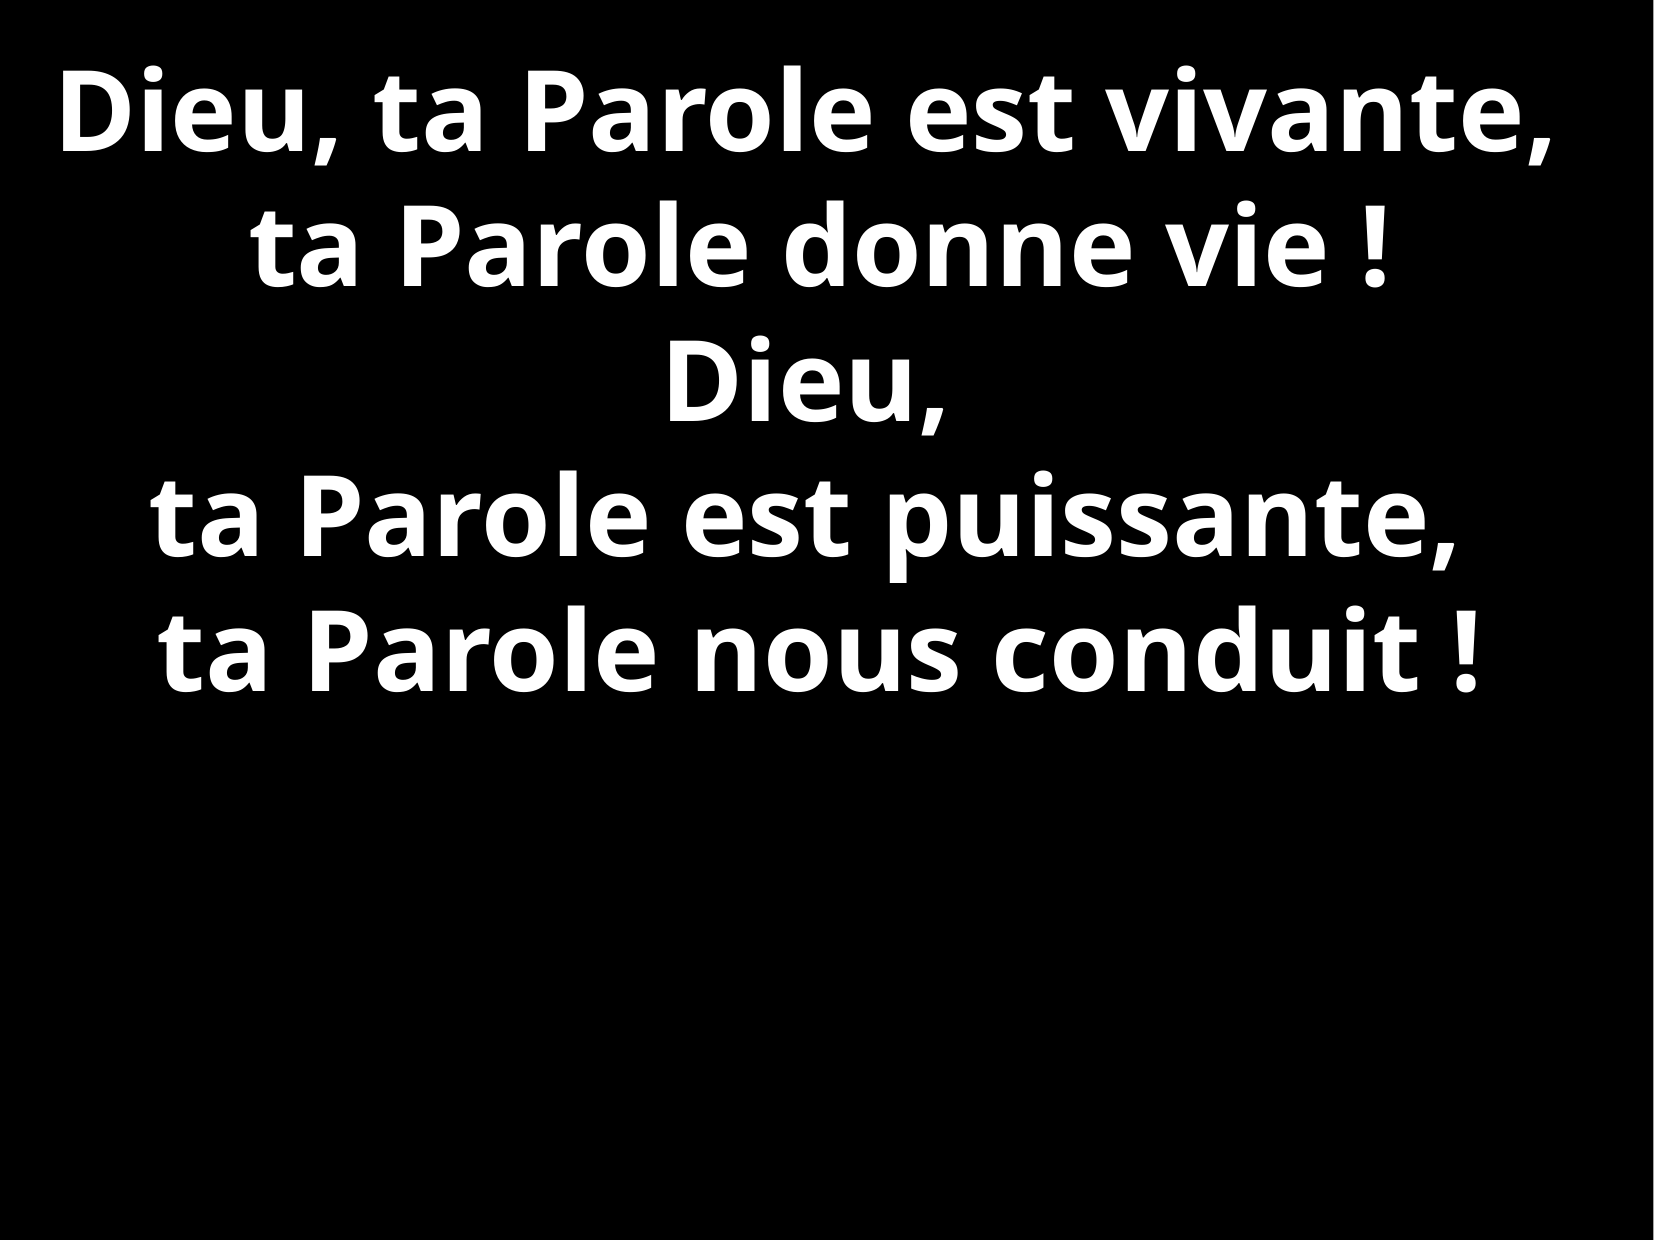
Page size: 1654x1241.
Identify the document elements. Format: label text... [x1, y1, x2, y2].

subtitle Dieu, ta Parole est vivante, ta Parole donne vie ! Dieu, ta Parole est puissante, ta Parole nous conduit ! [6, 31, 1635, 1241]
